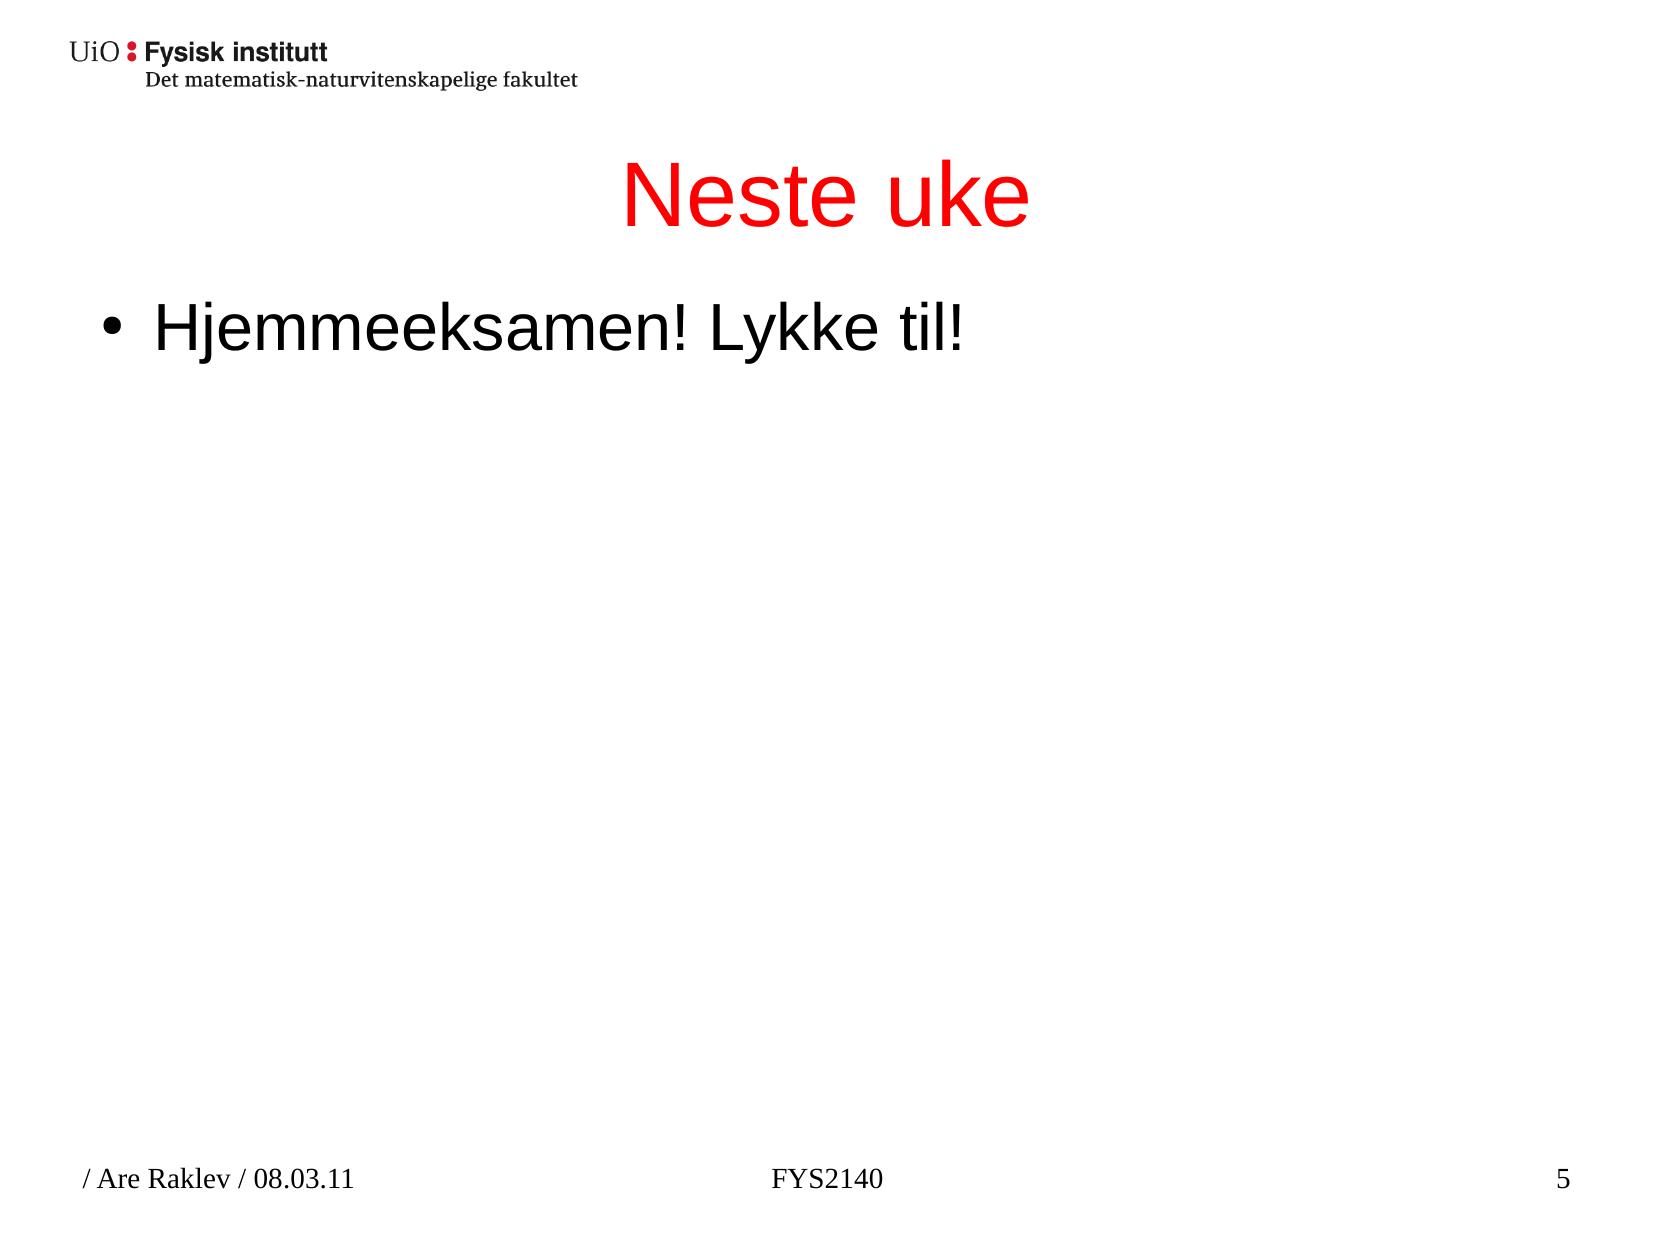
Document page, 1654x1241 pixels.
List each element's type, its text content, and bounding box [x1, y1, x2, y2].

picture [68, 37, 581, 93]
list Hjemmeeksamen! Lykke til! [82, 290, 1576, 1094]
title Neste uke [82, 90, 1571, 290]
